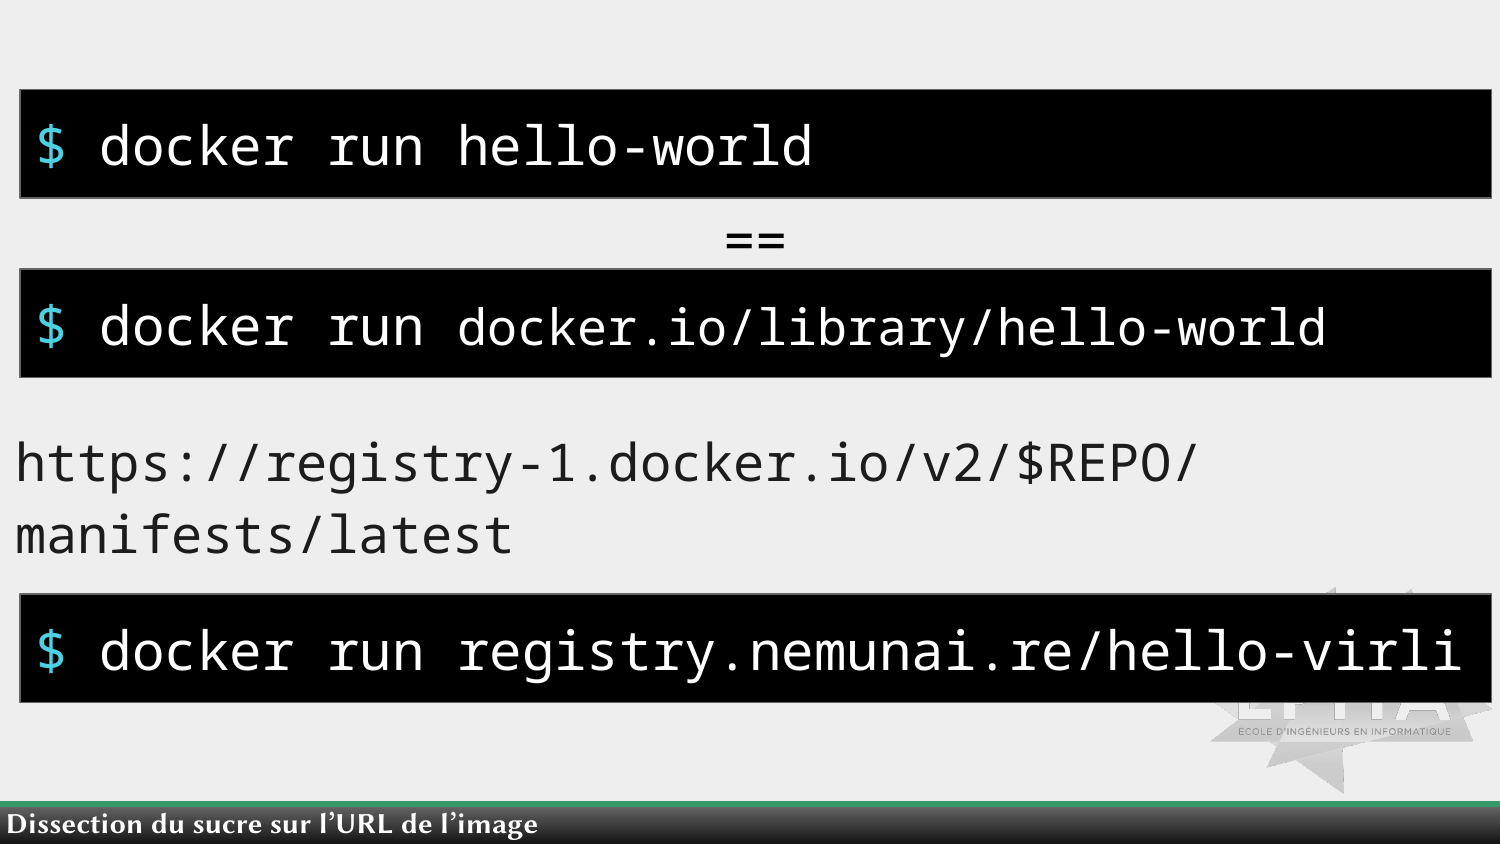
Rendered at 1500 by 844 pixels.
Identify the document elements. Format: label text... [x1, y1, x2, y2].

text_box == [21, 198, 1490, 269]
text_box https://registry-1.docker.io/v2/$REPO/manifests/latest [0, 452, 1500, 532]
picture [1187, 587, 1492, 594]
title Dissection du sucre sur l’URL de l’image [5, 801, 1075, 844]
text_box $ docker run registry.nemunai.re/hello-virli [20, 594, 1492, 703]
text_box $ docker run docker.io/library/hello-world [20, 269, 1492, 378]
picture [1187, 703, 1492, 794]
text_box $ docker run hello-world [20, 89, 1492, 198]
